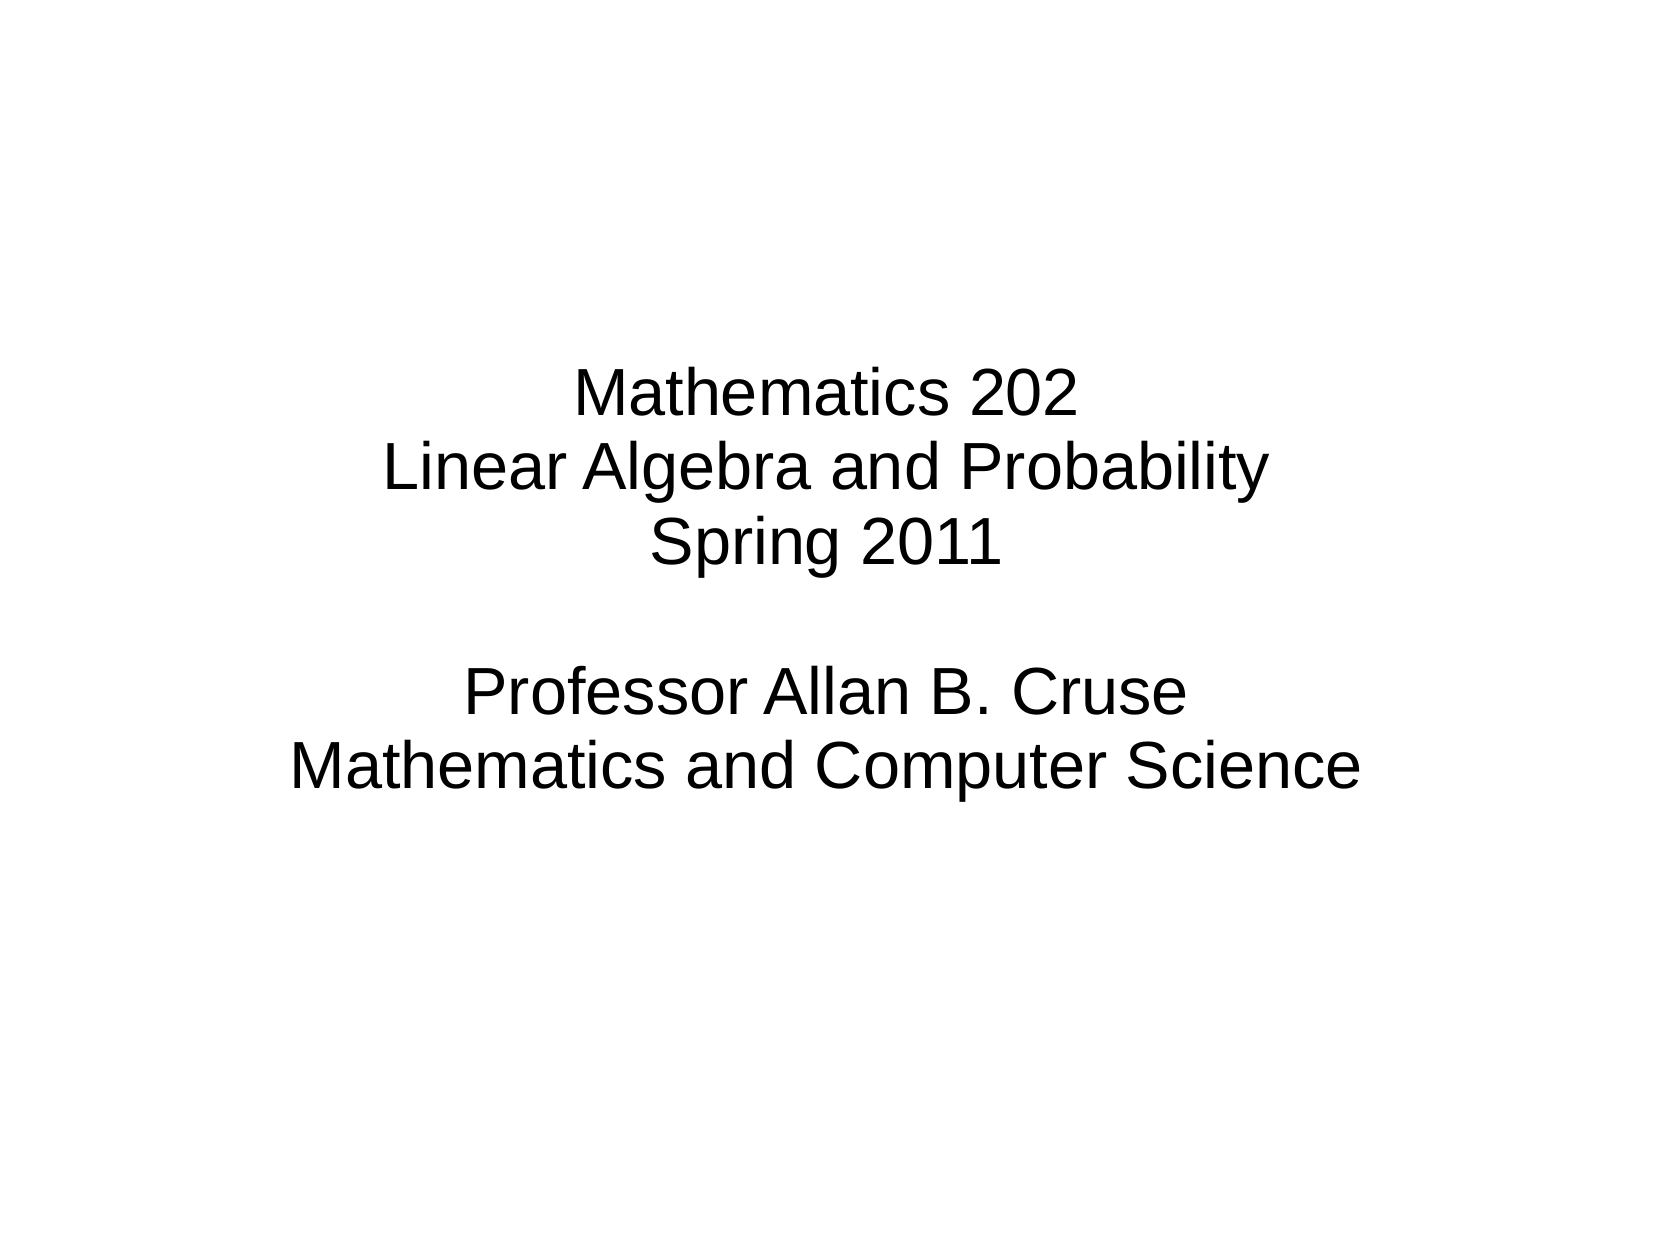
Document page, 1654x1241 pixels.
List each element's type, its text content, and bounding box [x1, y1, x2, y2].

subtitle Mathematics 202 Linear Algebra and Probability Spring 2011 Professor Allan B. Cruse Mathematics and Computer Science [82, 56, 1571, 1102]
